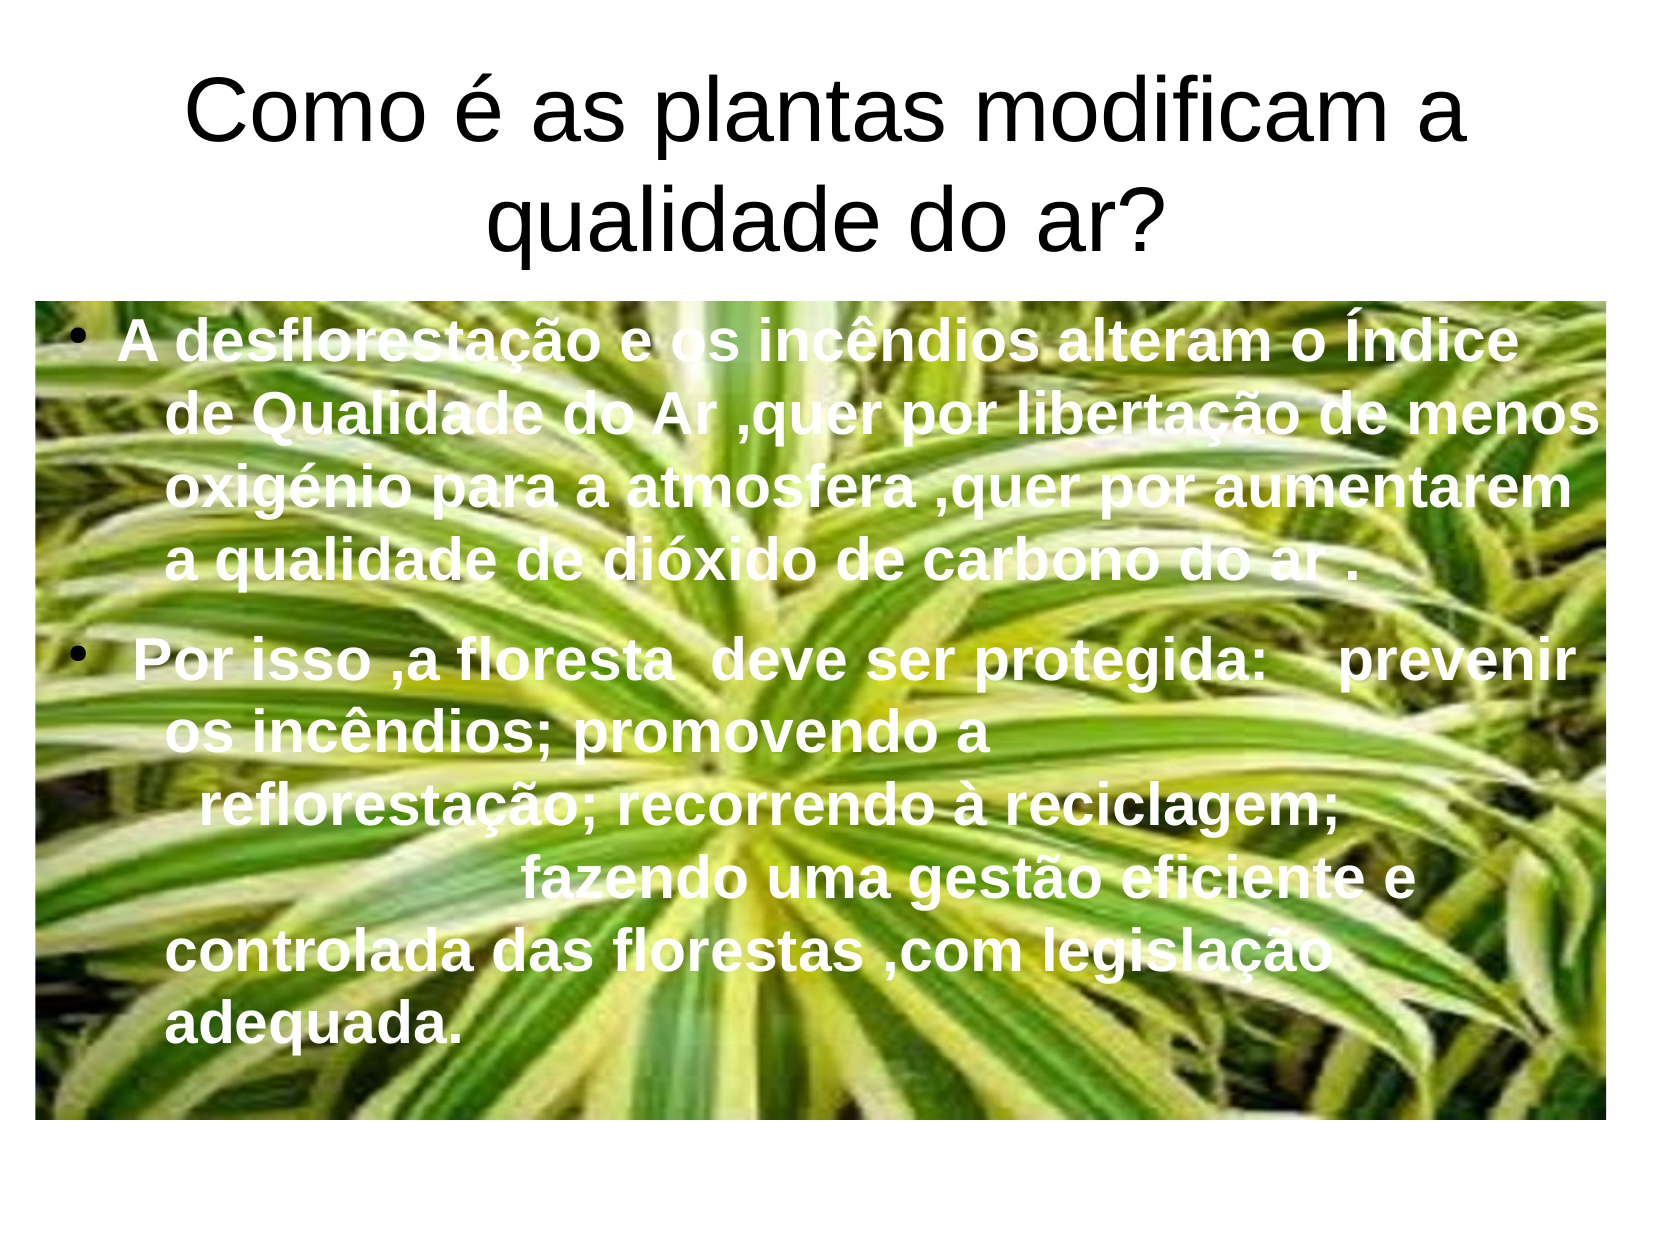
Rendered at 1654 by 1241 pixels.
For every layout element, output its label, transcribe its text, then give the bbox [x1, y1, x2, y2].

list A desflorestação e os incêndios alteram o Índice de Qualidade do Ar ,quer por libertação de menos oxigénio para a atmosfera ,quer por aumentarem a qualidade de dióxido de carbono do ar . Por isso ,a floresta deve ser protegida: prevenir os incêndios; promovendo a reflorestação; recorrendo à reciclagem; fazendo uma gestão eficiente e controlada das florestas ,com legislação adequada. [35, 301, 1607, 1120]
title Como é as plantas modificam a qualidade do ar? [82, 49, 1571, 257]
